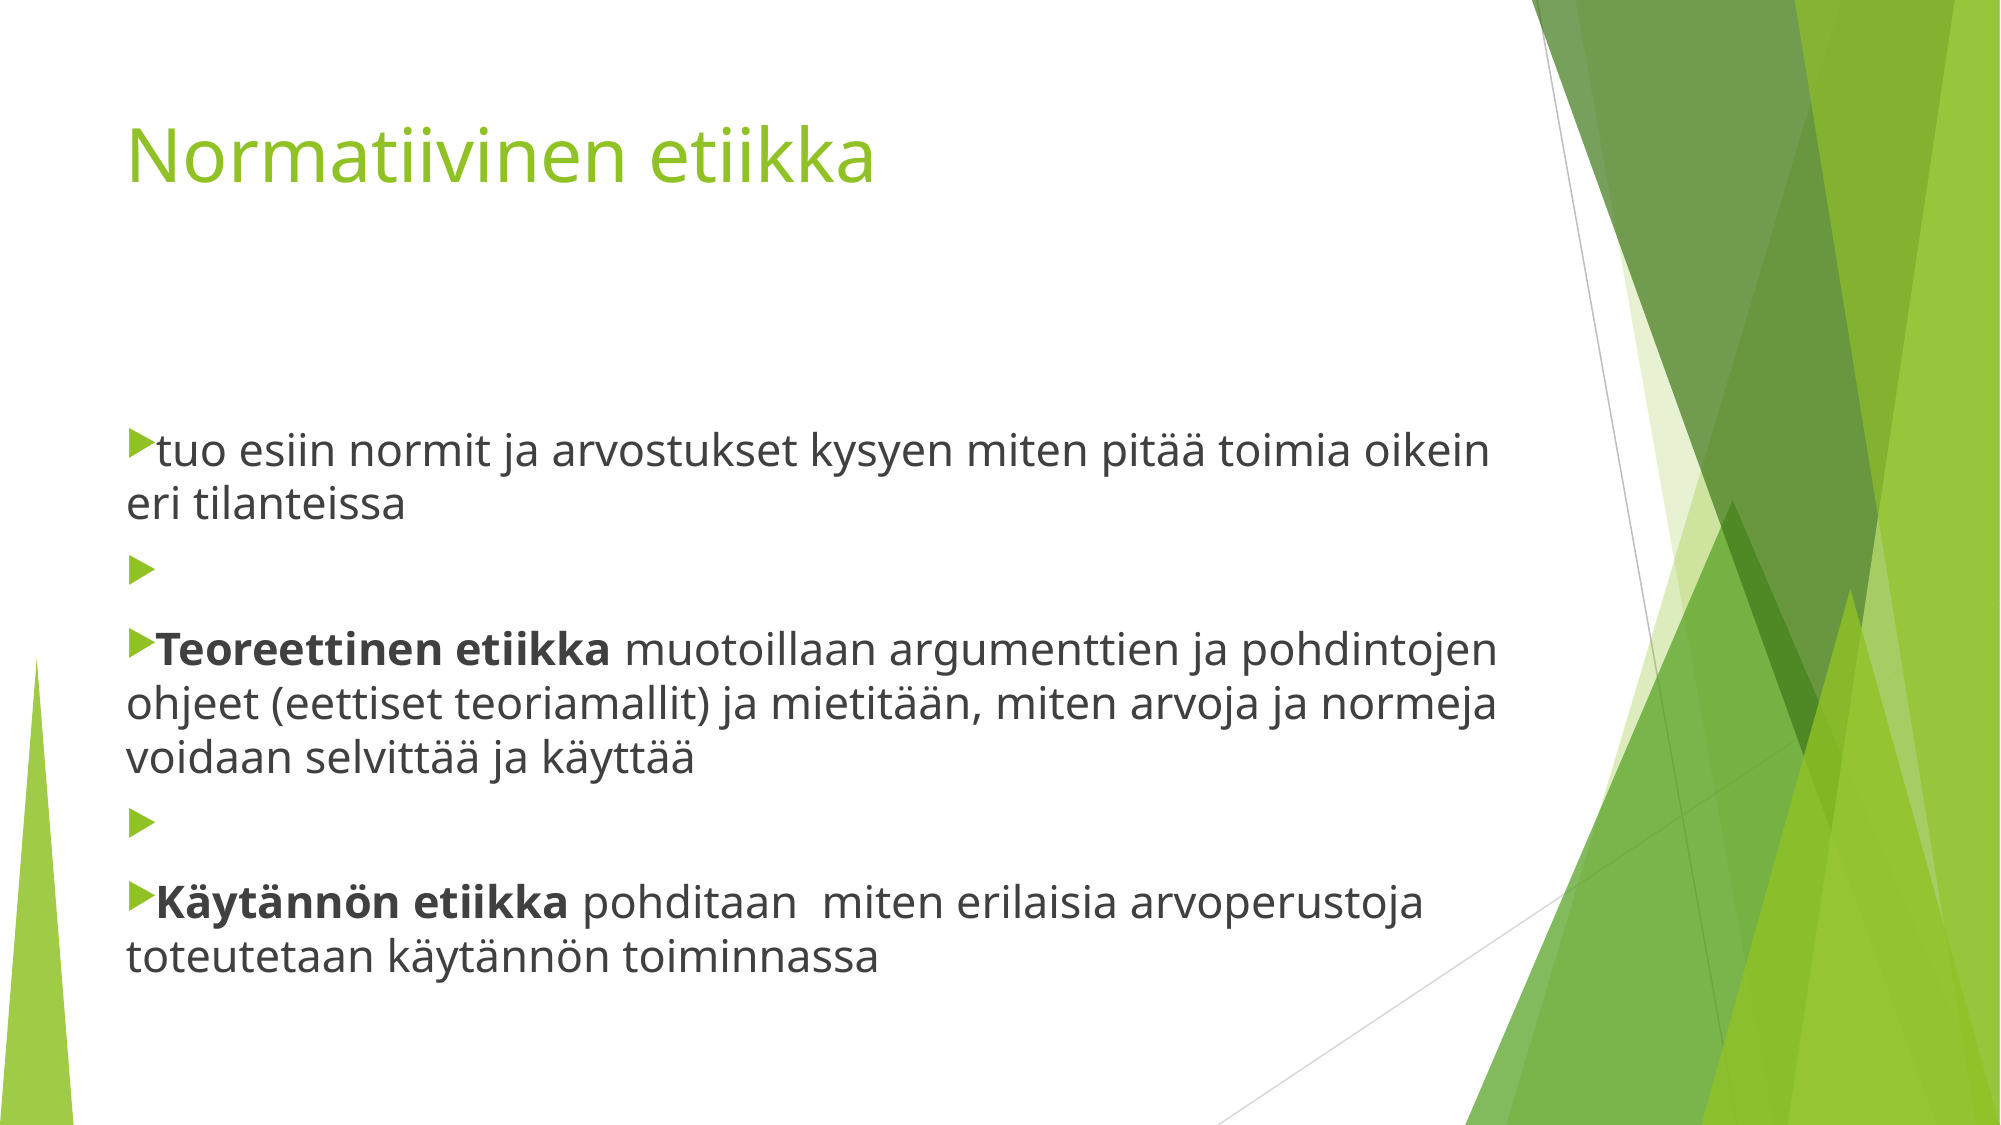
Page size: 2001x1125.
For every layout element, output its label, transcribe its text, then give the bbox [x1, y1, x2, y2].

list tuo esiin normit ja arvostukset kysyen miten pitää toimia oikein eri tilanteissa Teoreettinen etiikka muotoillaan argumenttien ja pohdintojen ohjeet (eettiset teoriamallit) ja mietitään, miten arvoja ja normeja voidaan selvittää ja käyttää Käytännön etiikka pohditaan miten erilaisia arvoperustoja toteutetaan käytännön toiminnassa [111, 354, 1522, 992]
title Normatiivinen etiikka [111, 99, 1522, 317]
